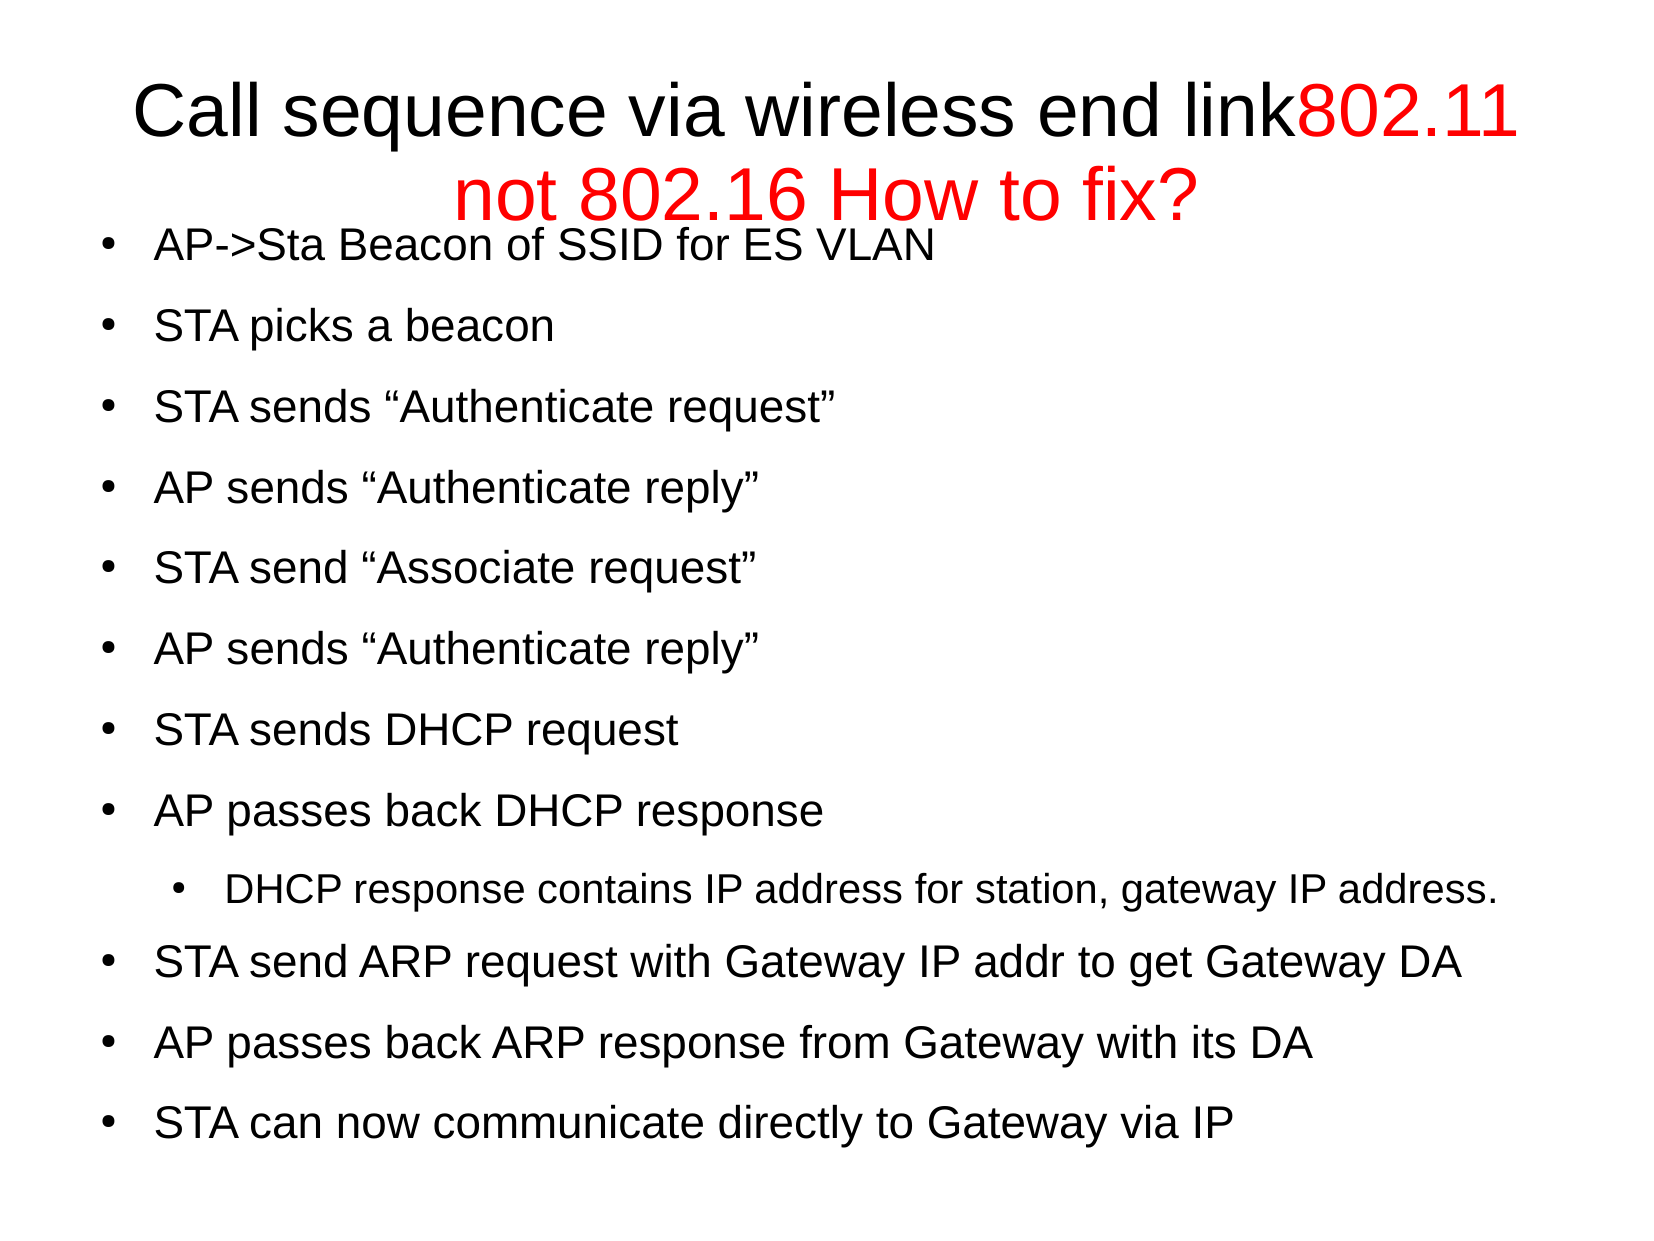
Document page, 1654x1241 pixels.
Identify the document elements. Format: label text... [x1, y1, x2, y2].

list AP->Sta Beacon of SSID for ES VLAN STA picks a beacon STA sends “Authenticate request” AP sends “Authenticate reply” STA send “Associate request” AP sends “Authenticate reply” STA sends DHCP request AP passes back DHCP response DHCP response contains IP address for station, gateway IP address. STA send ARP request with Gateway IP addr to get Gateway DA AP passes back ARP response from Gateway with its DA STA can now communicate directly to Gateway via IP [82, 219, 1571, 1201]
title Call sequence via wireless end link802.11 not 802.16 How to fix? [82, 56, 1571, 219]
